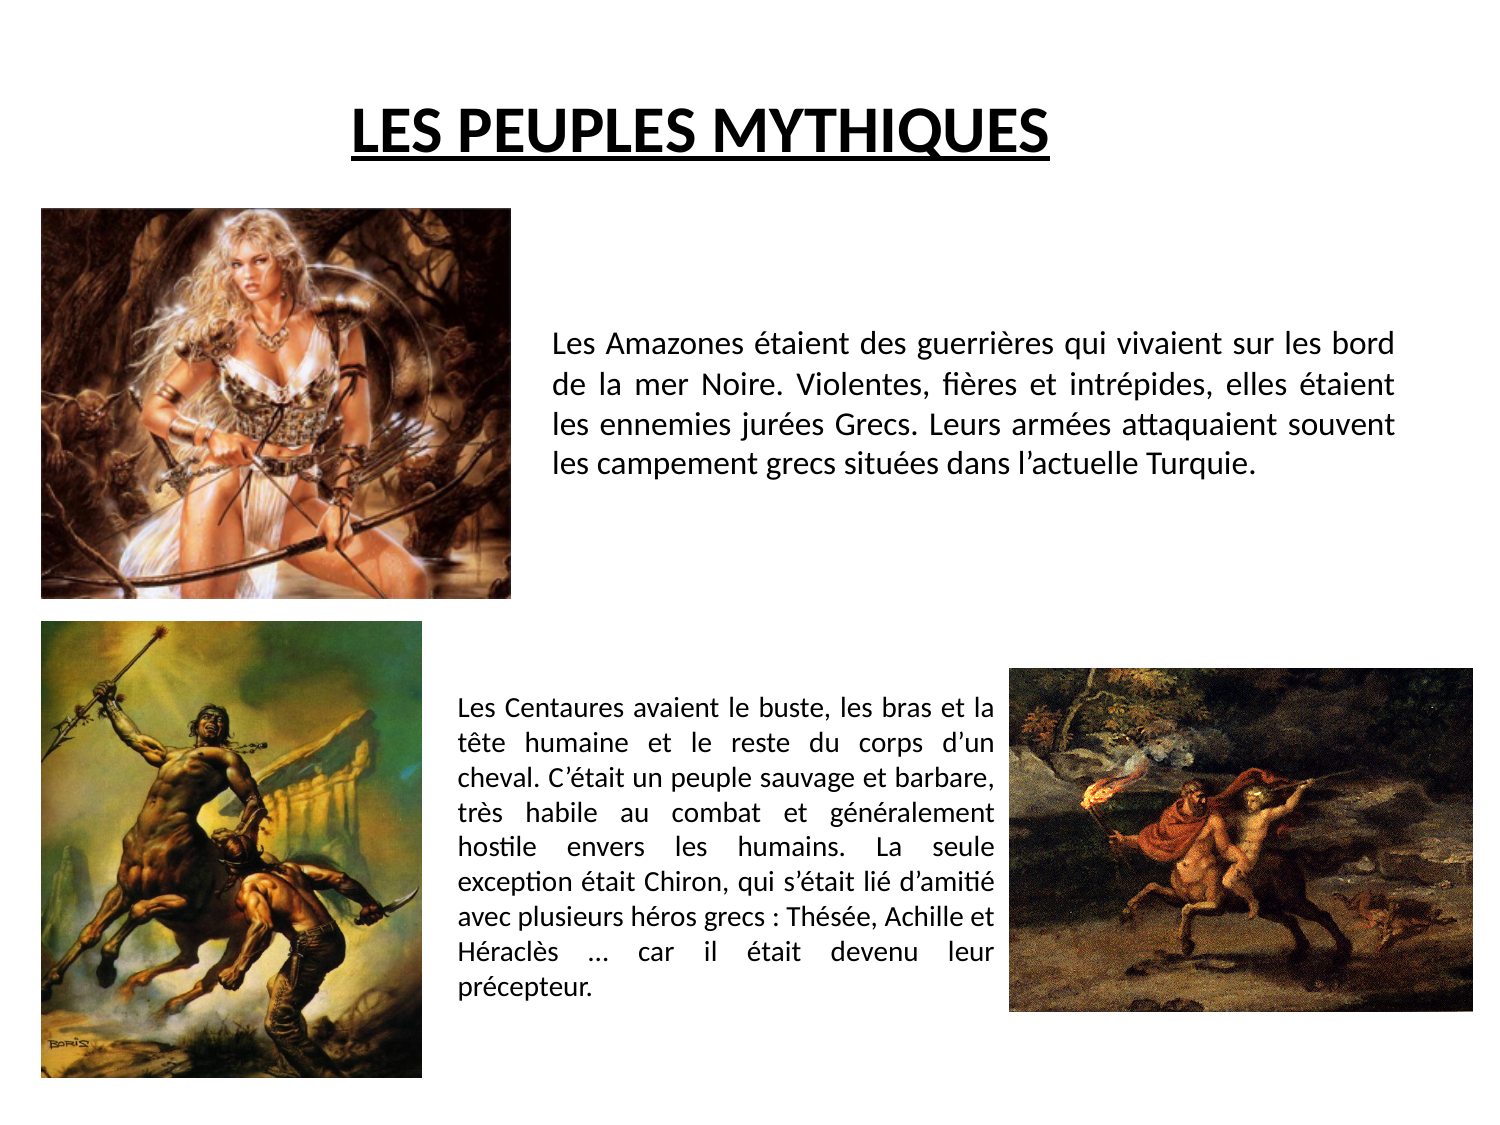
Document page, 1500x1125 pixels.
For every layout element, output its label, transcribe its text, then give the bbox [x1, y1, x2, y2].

picture [41, 208, 511, 599]
text_box LES PEUPLES MYTHIQUES [336, 78, 1069, 173]
text_box Les Amazones étaient des guerrières qui vivaient sur les bord de la mer Noire. Violentes, fières et intrépides, elles étaient les ennemies jurées Grecs. Leurs armées attaquaient souvent les campement grecs situées dans l’actuelle Turquie. [537, 314, 1412, 489]
picture [1009, 668, 1473, 1012]
picture [41, 621, 422, 1078]
text_box Les Centaures avaient le buste, les bras et la tête humaine et le reste du corps d’un cheval. C’était un peuple sauvage et barbare, très habile au combat et généralement hostile envers les humains. La seule exception était Chiron, qui s’était lié d’amitié avec plusieurs héros grecs : Thésée, Achille et Héraclès … car il était devenu leur précepteur. [442, 680, 1009, 1011]
